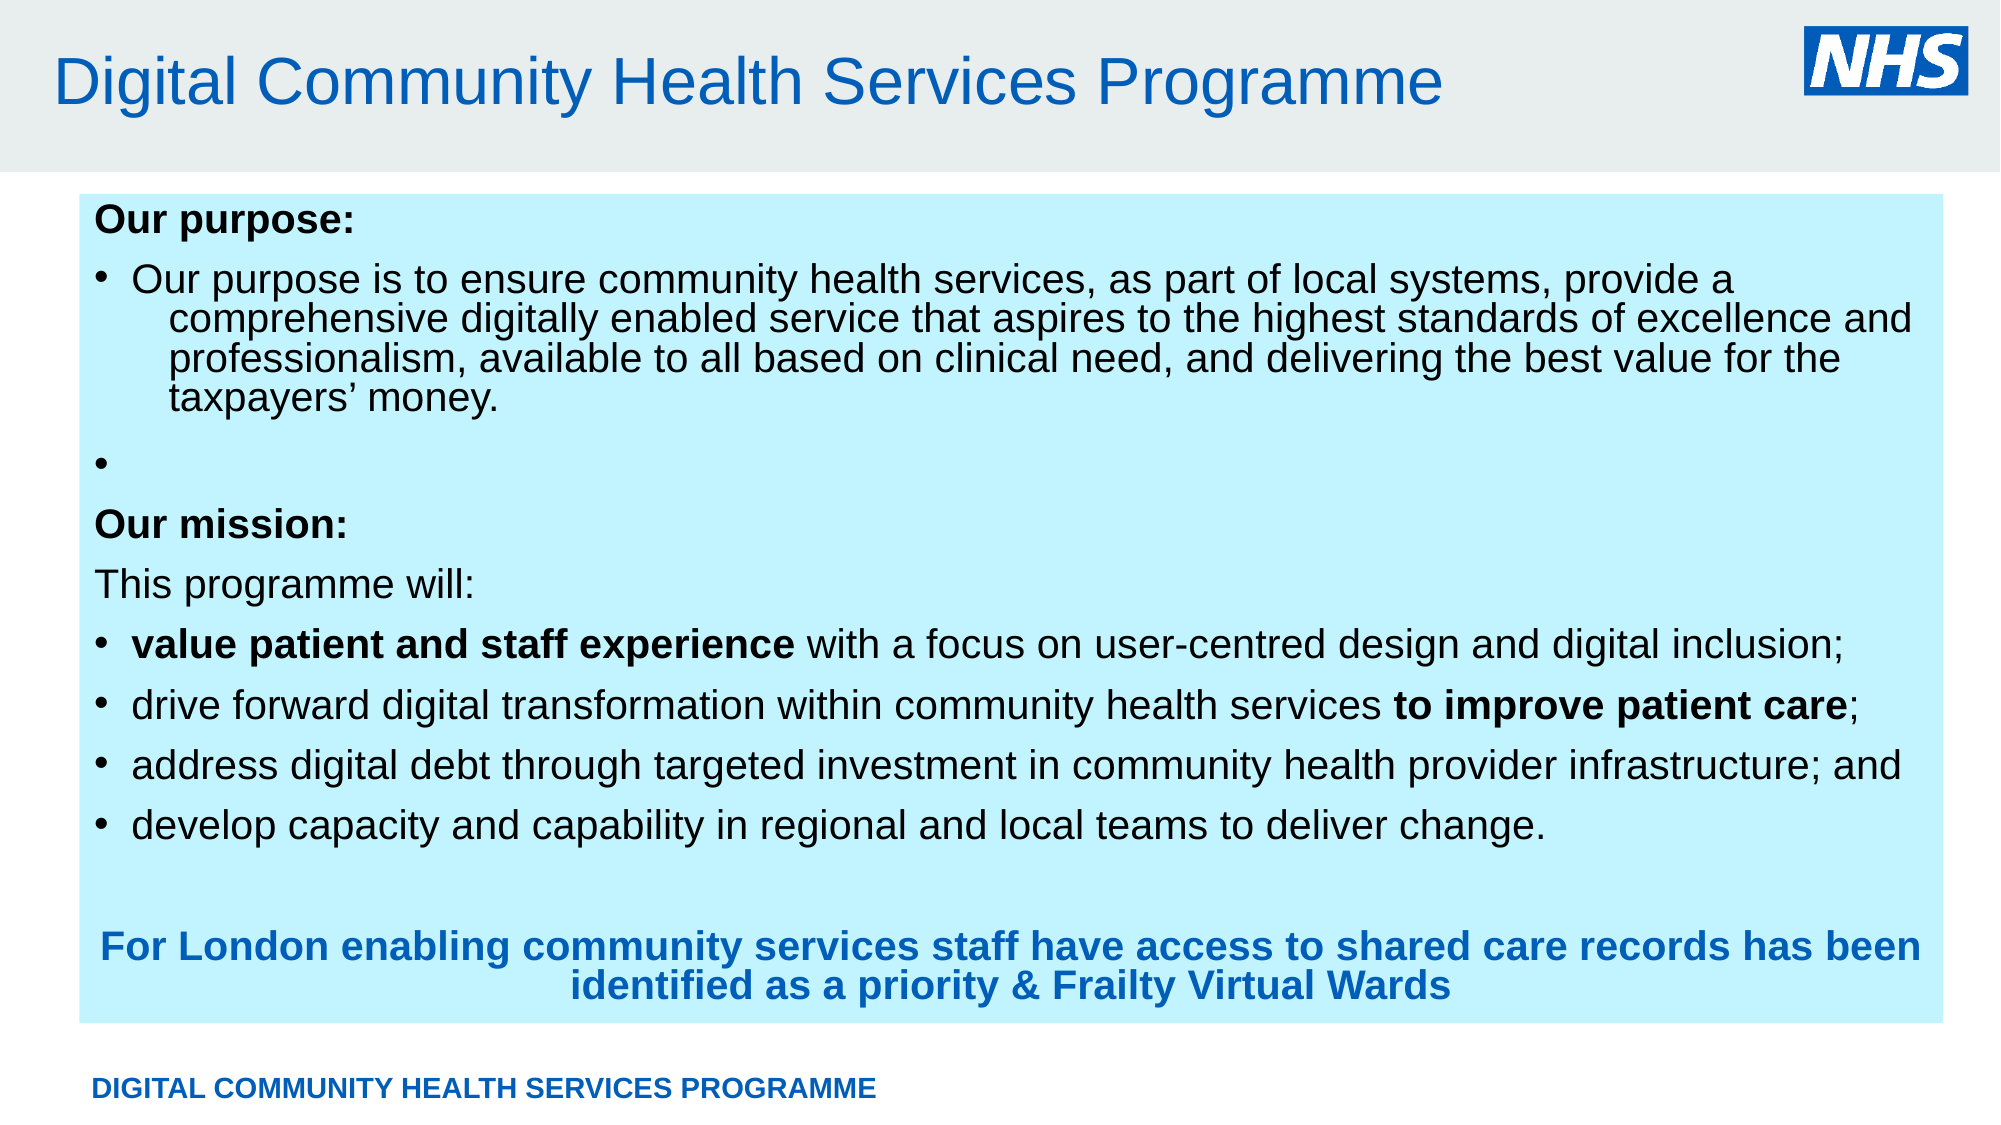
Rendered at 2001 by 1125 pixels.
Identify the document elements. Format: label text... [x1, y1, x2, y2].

title Digital Community Health Services Programme [38, 39, 1918, 127]
list Our purpose: Our purpose is to ensure community health services, as part of local systems, provide a comprehensive digitally enabled service that aspires to the highest standards of excellence and professionalism, available to all based on clinical need, and delivering the best value for the taxpayers’ money. Our mission: This programme will: value patient and staff experience with a focus on user-centred design and digital inclusion; drive forward digital transformation within community health services to improve patient care; address digital debt through targeted investment in community health provider infrastructure; and develop capacity and capability in regional and local teams to deliver change. For London enabling community services staff have access to shared care records has been identified as a priority & Frailty Virtual Wards [79, 193, 1943, 1024]
